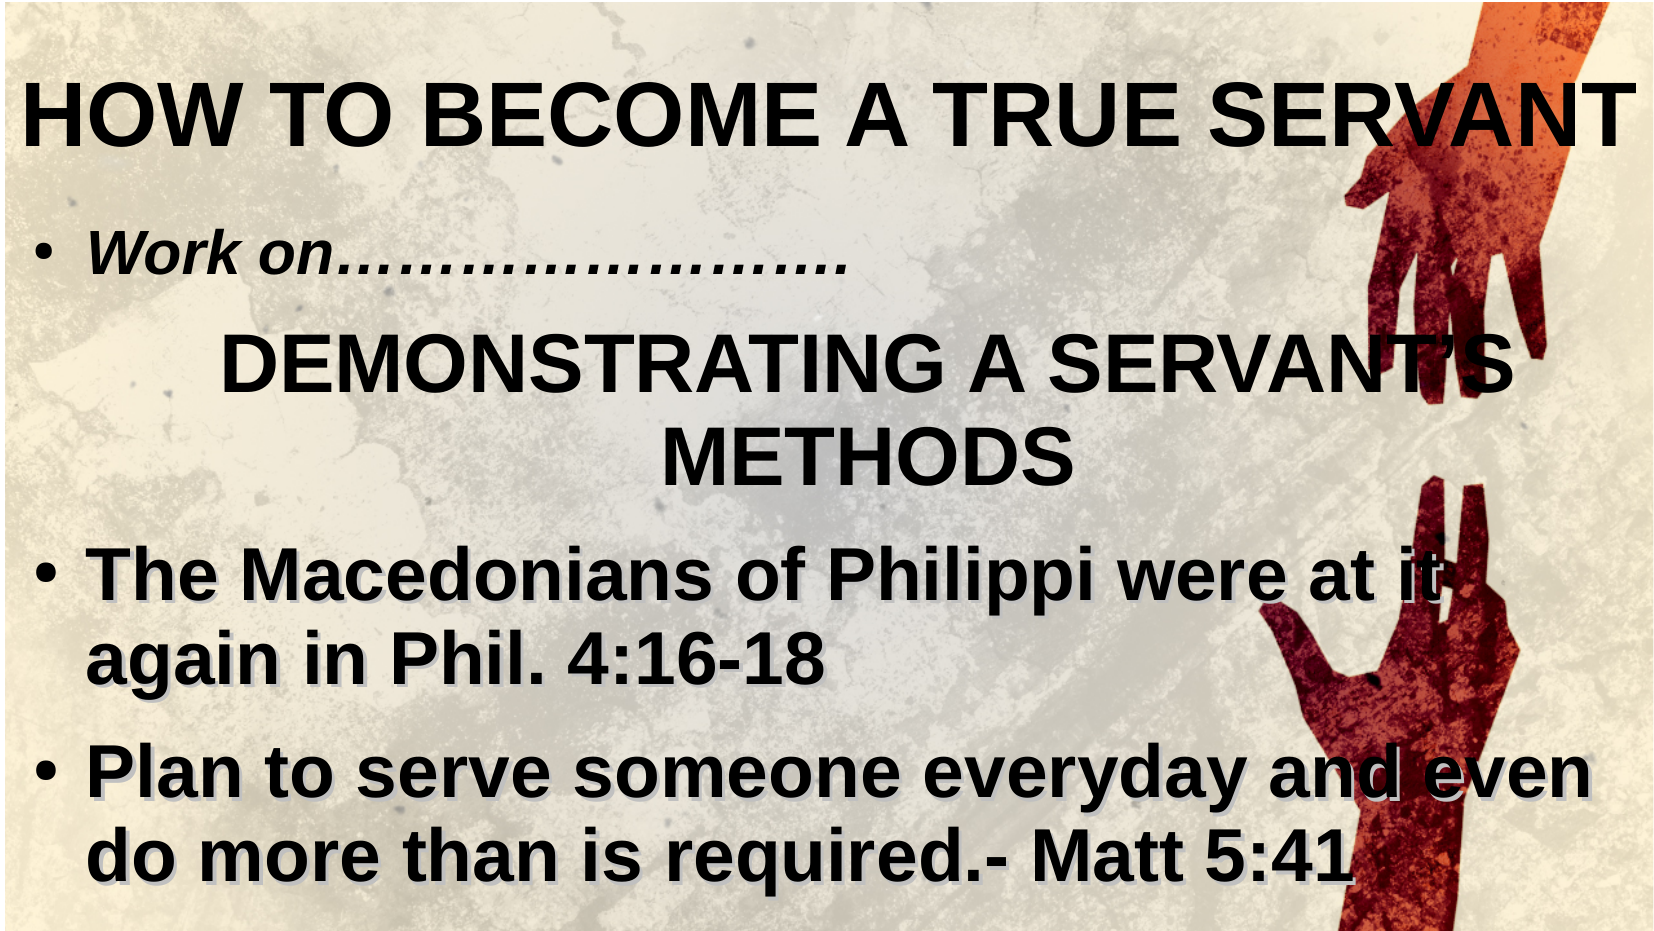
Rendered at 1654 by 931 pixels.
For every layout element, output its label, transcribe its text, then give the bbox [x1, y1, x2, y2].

picture [5, 2, 1654, 37]
picture [5, 193, 1654, 931]
title HOW TO BECOME A TRUE SERVANT [5, 37, 1654, 193]
list Work on……………………. DEMONSTRATING A SERVANT’S METHODS The Macedonians of Philippi were at it again in Phil. 4:16-18 Plan to serve someone everyday and even do more than is required.- Matt 5:41 [15, 217, 1651, 916]
